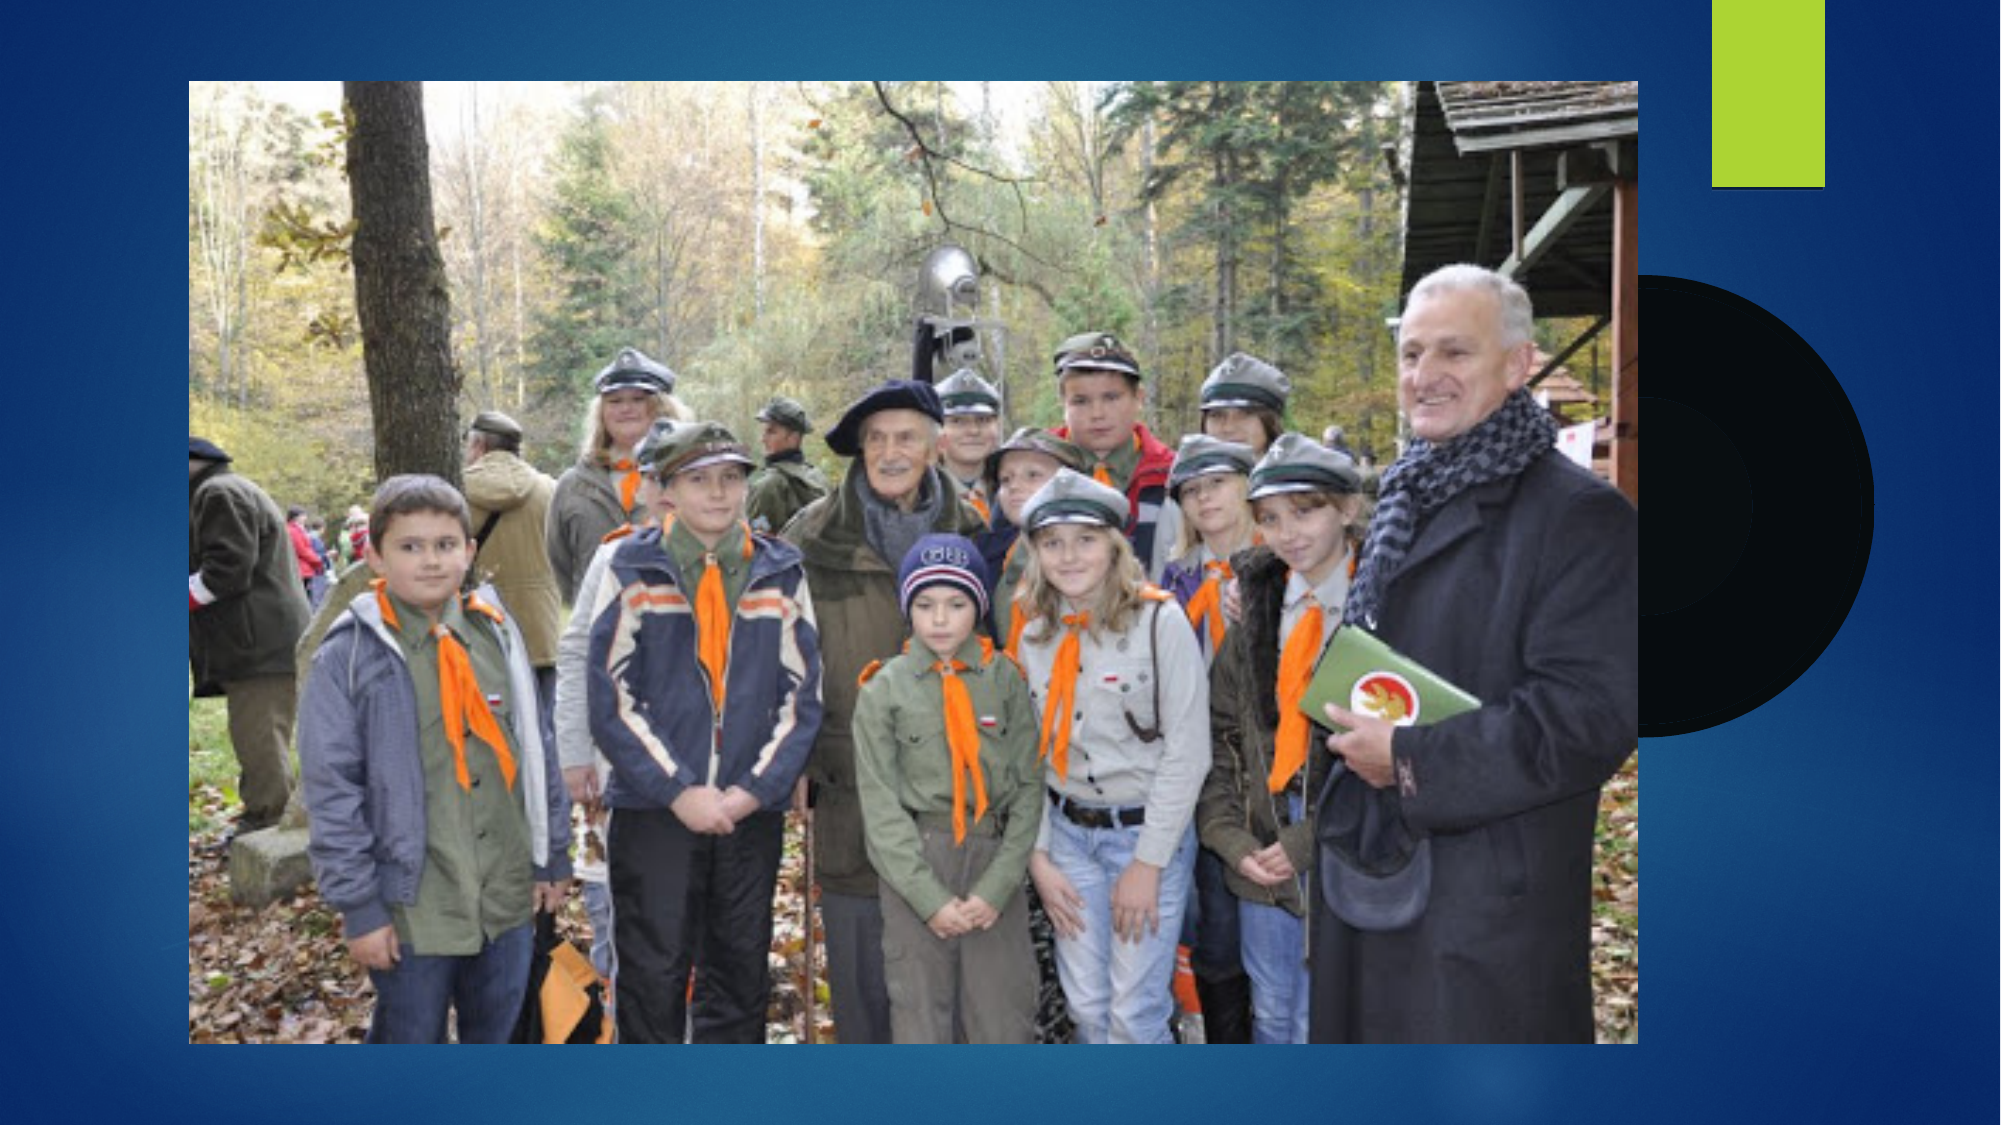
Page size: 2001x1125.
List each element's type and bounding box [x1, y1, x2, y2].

picture [189, 81, 1638, 1044]
